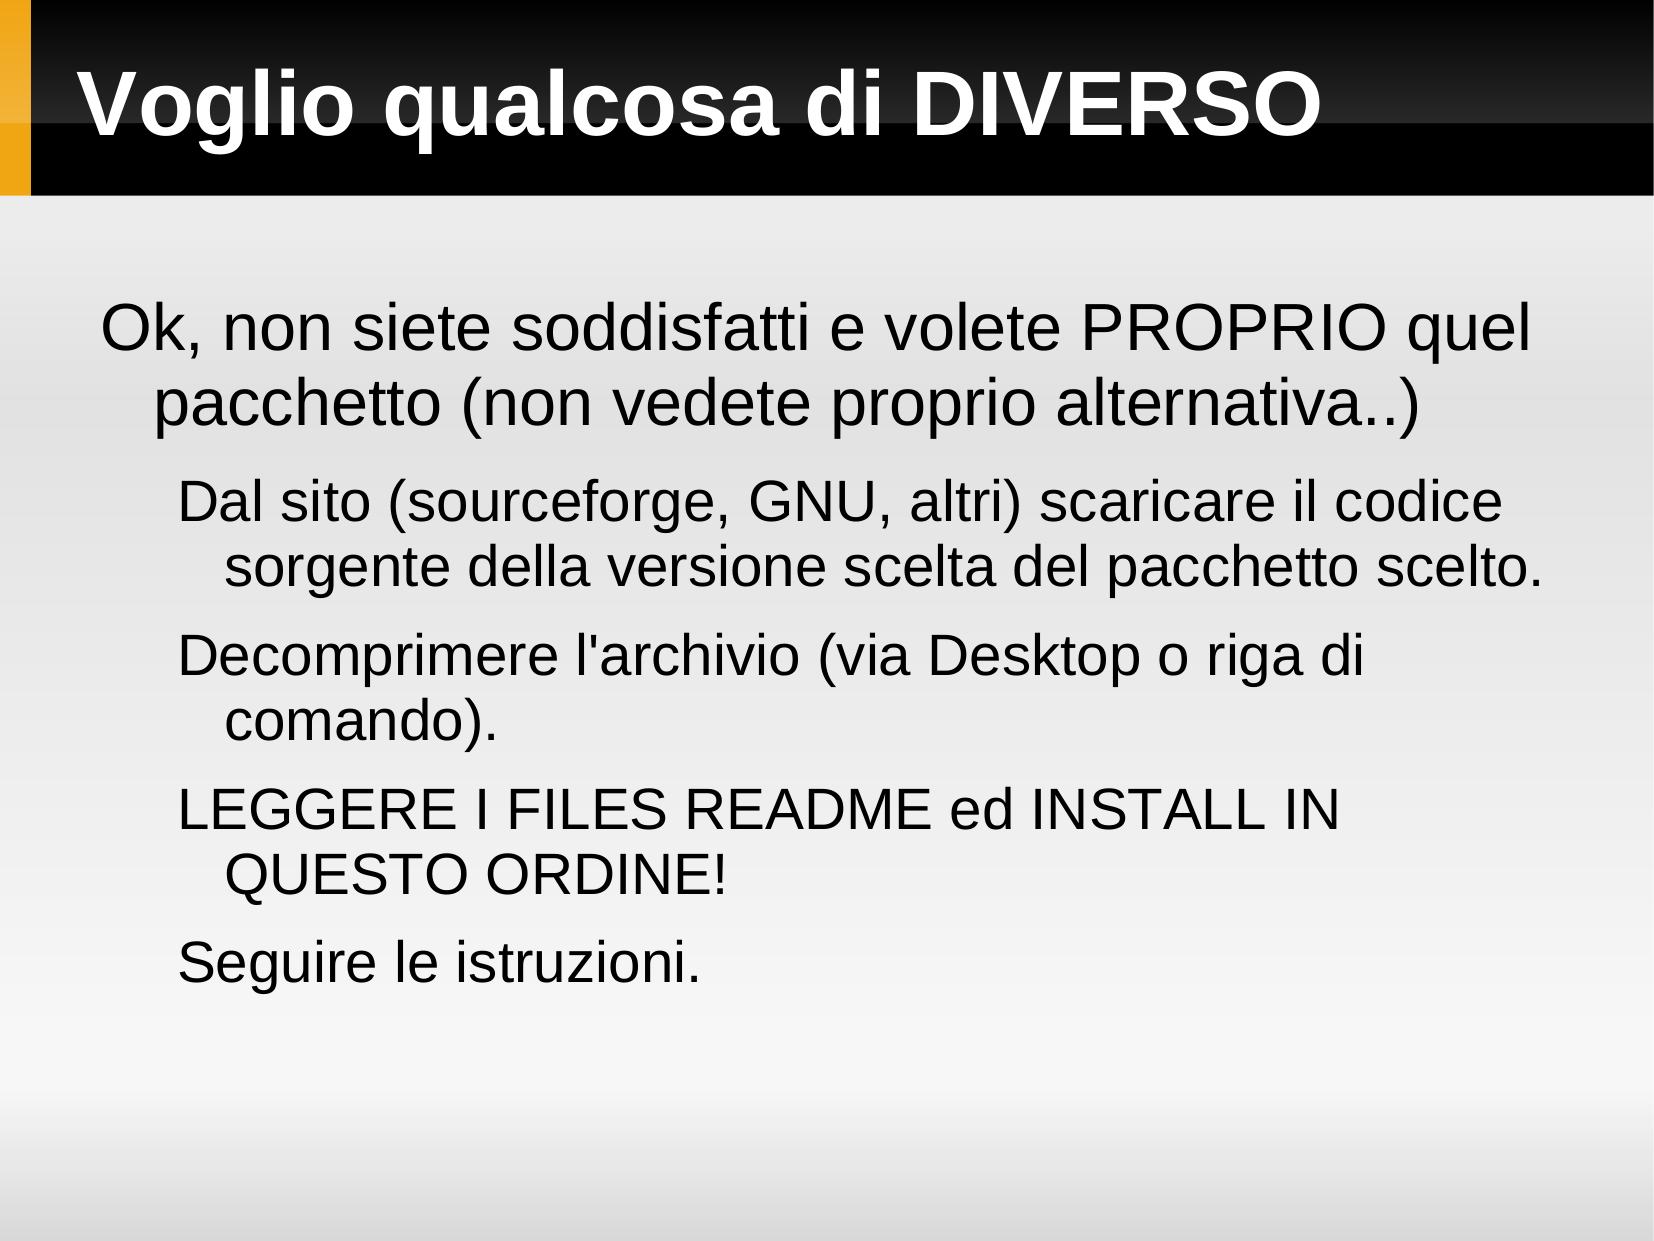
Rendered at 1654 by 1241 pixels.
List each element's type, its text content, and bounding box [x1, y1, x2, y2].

list Ok, non siete soddisfatti e volete PROPRIO quel pacchetto (non vedete proprio alternativa..) Dal sito (sourceforge, GNU, altri) scaricare il codice sorgente della versione scelta del pacchetto scelto. Decomprimere l'archivio (via Desktop o riga di comando). LEGGERE I FILES README ed INSTALL IN QUESTO ORDINE! Seguire le istruzioni. [82, 290, 1571, 1094]
title Voglio qualcosa di DIVERSO [76, 7, 1565, 200]
picture [0, 0, 1654, 1241]
